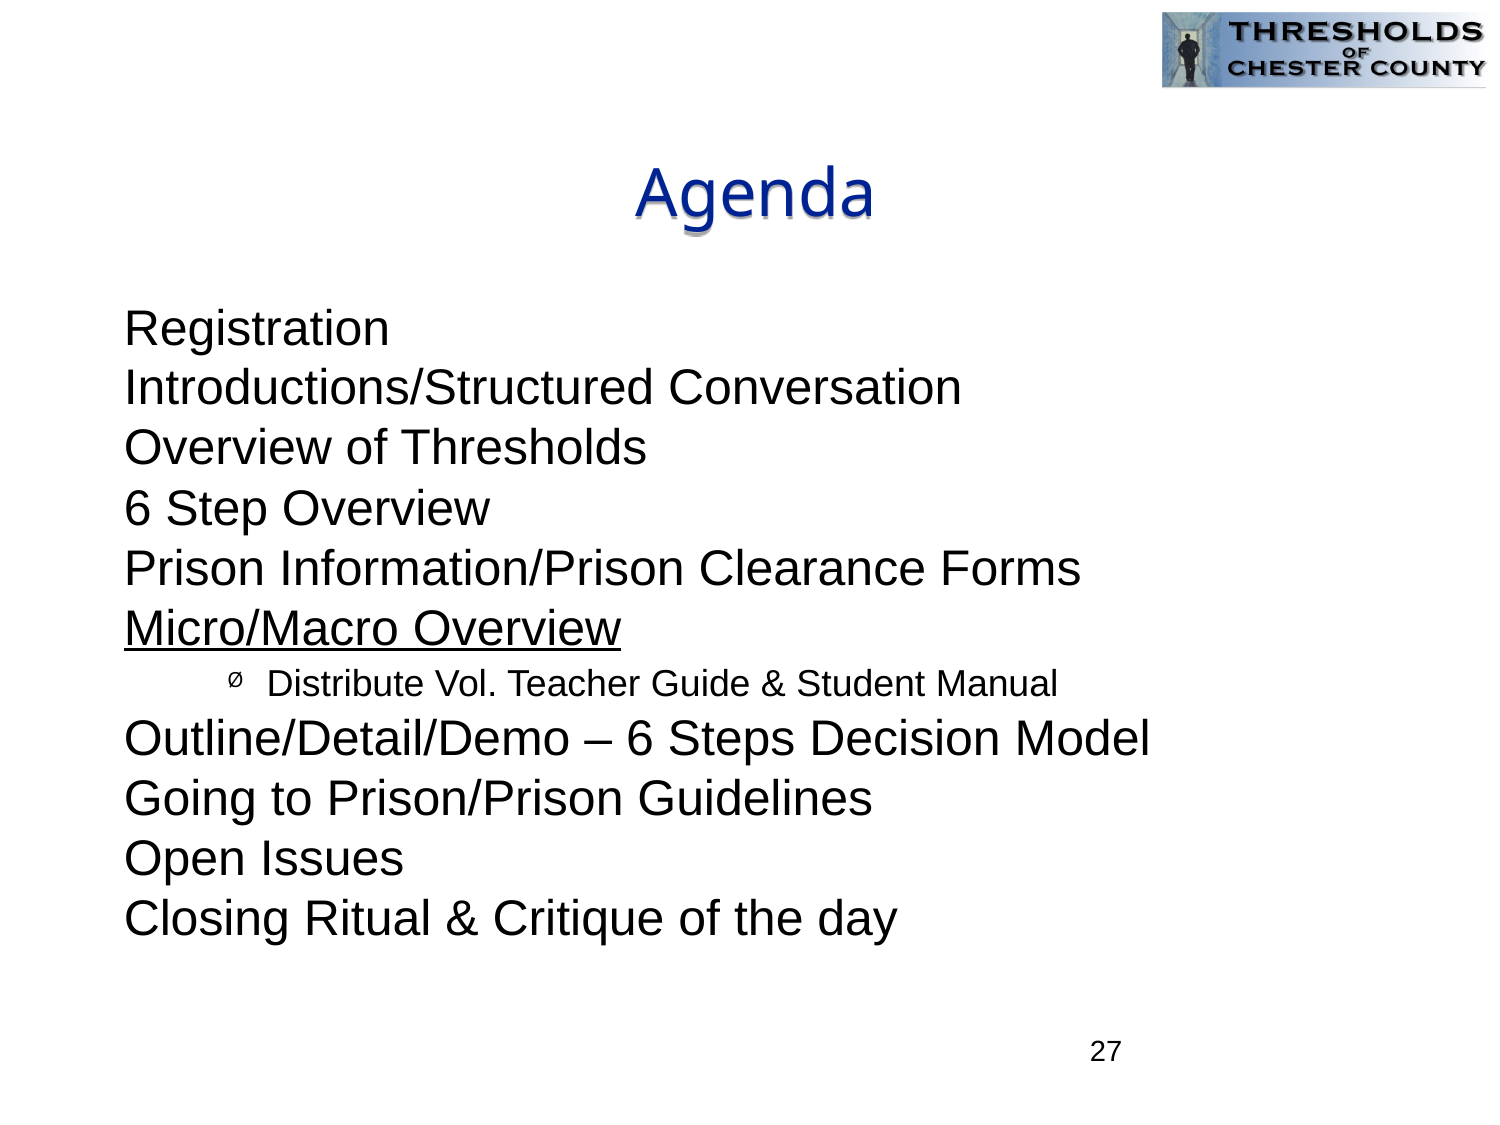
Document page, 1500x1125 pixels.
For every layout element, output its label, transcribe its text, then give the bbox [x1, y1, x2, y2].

text_box Registration Introductions/Structured Conversation Overview of Thresholds 6 Step Overview Prison Information/Prison Clearance Forms Micro/Macro Overview Distribute Vol. Teacher Guide & Student Manual Outline/Detail/Demo – 6 Steps Decision Model Going to Prison/Prison Guidelines Open Issues Closing Ritual & Critique of the day [62, 287, 1438, 1020]
text_box 27 [1074, 1025, 1388, 1101]
title Agenda [137, 62, 1375, 163]
